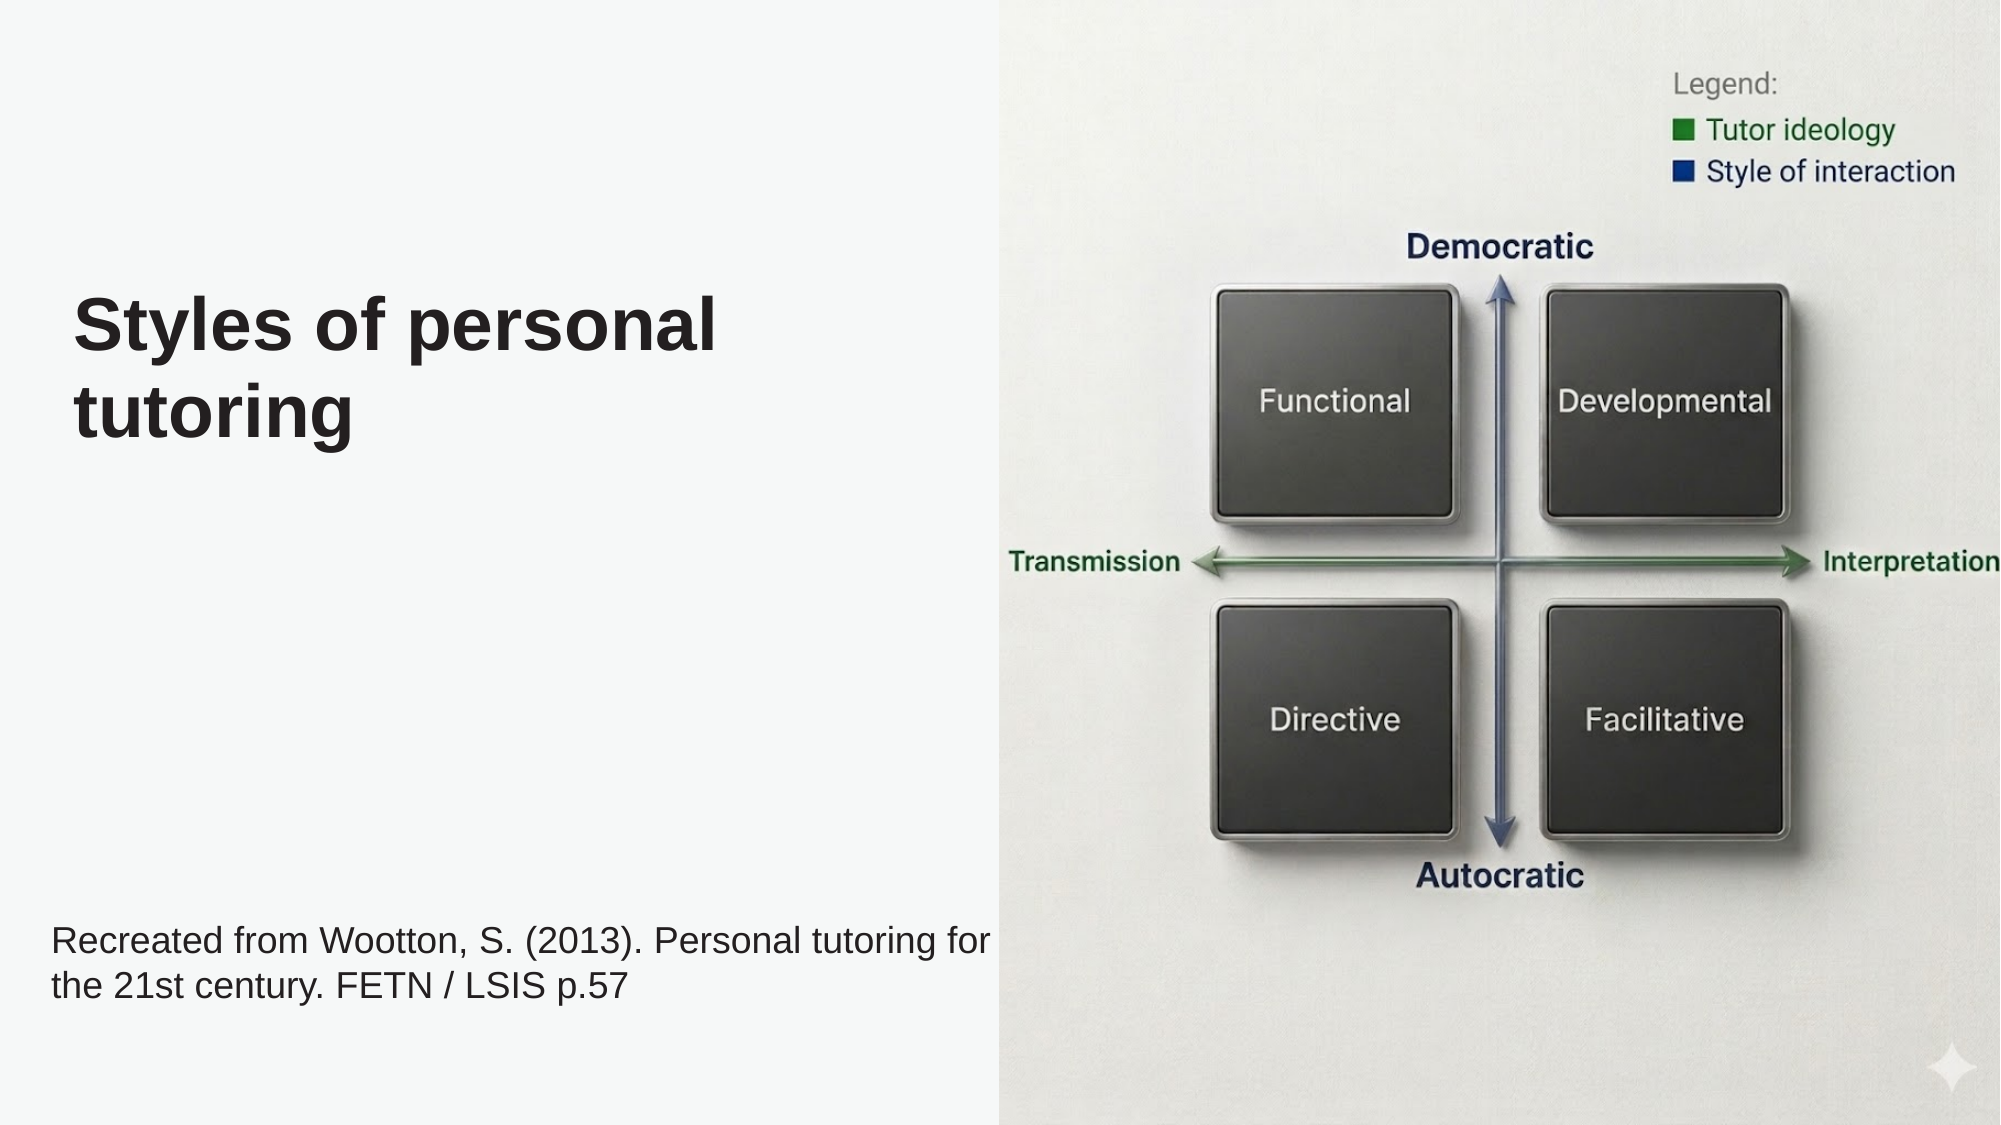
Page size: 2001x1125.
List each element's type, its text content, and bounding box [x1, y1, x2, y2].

title Styles of personal tutoring [58, 270, 864, 784]
text_box Recreated from Wootton, S. (2013). Personal tutoring for the 21st century. FETN / LSIS p.57 [35, 908, 1042, 1015]
picture [999, 0, 2000, 1125]
